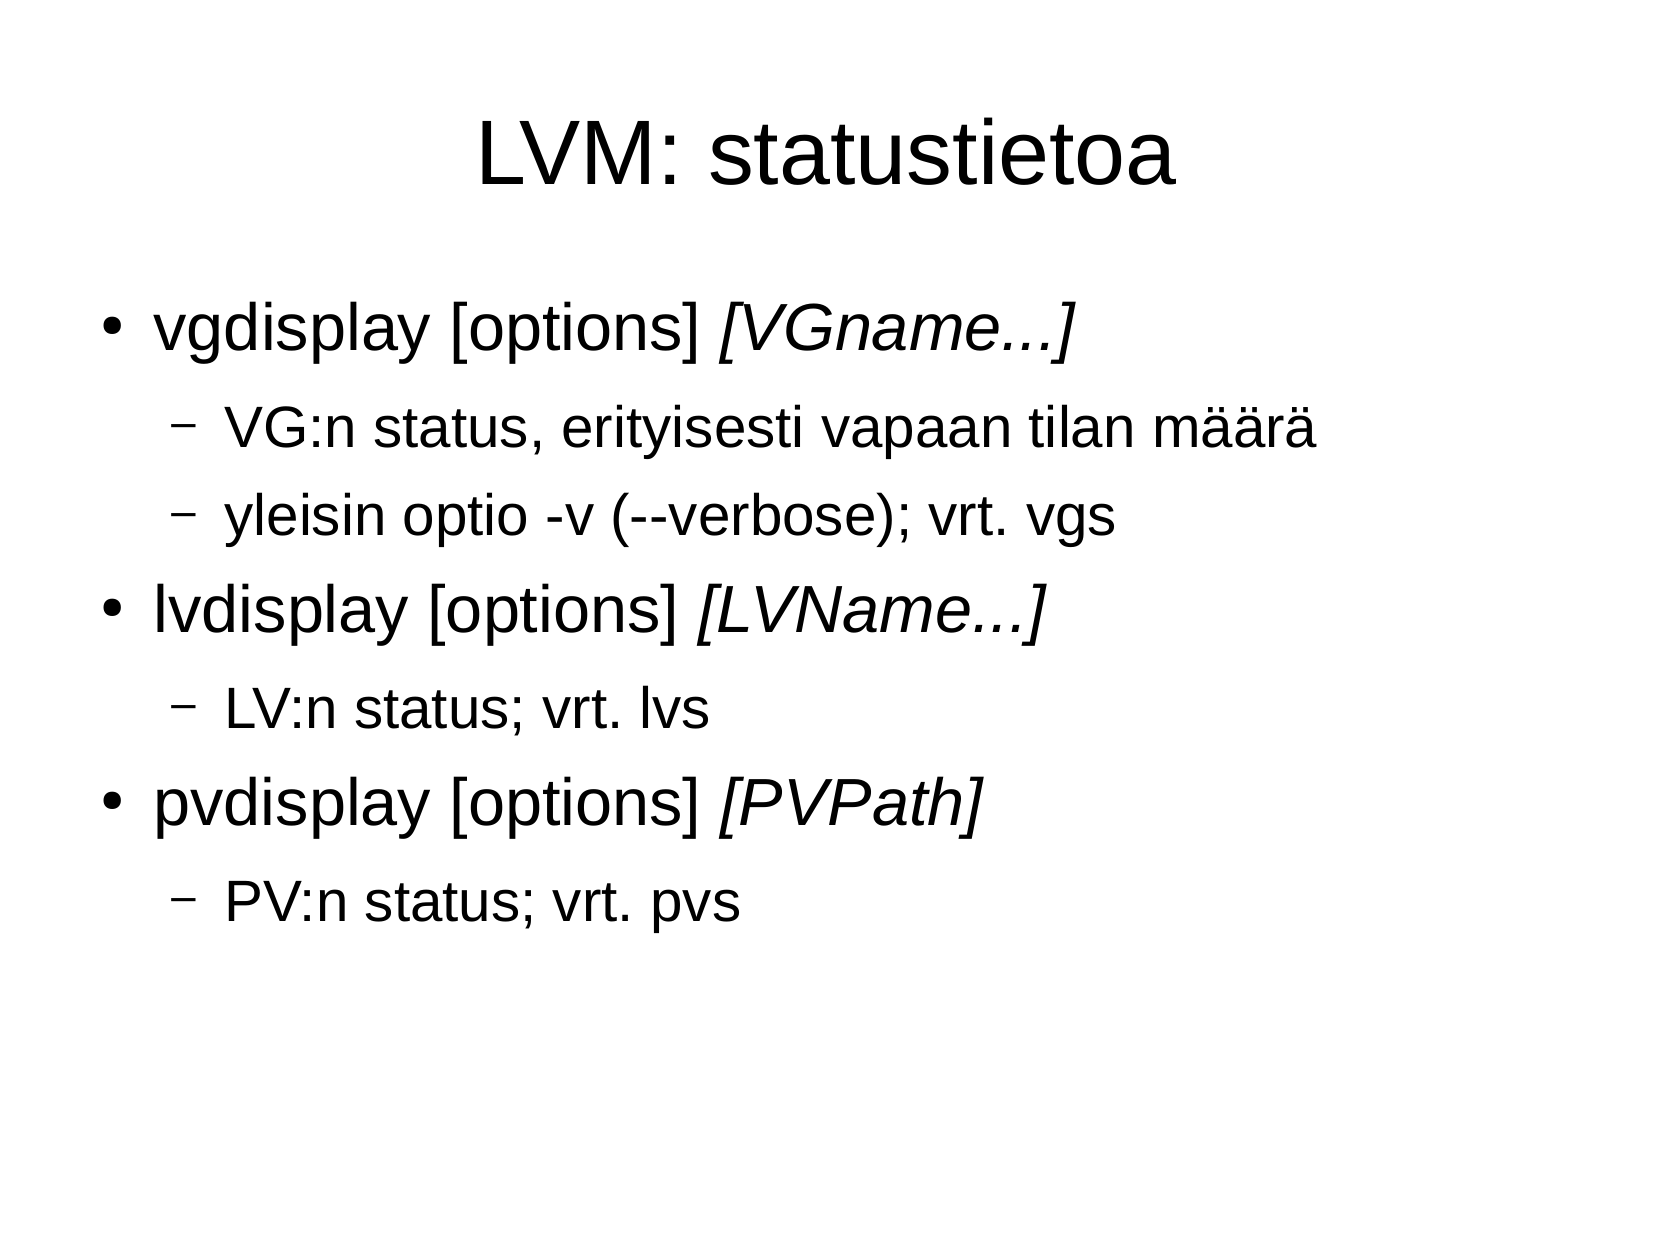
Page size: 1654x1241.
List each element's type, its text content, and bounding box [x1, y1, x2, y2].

list vgdisplay [options] [VGname...] VG:n status, erityisesti vapaan tilan määrä yleisin optio -v (--verbose); vrt. vgs lvdisplay [options] [LVName...] LV:n status; vrt. lvs pvdisplay [options] [PVPath] PV:n status; vrt. pvs [82, 290, 1571, 1010]
title LVM: statustietoa [82, 49, 1571, 257]
